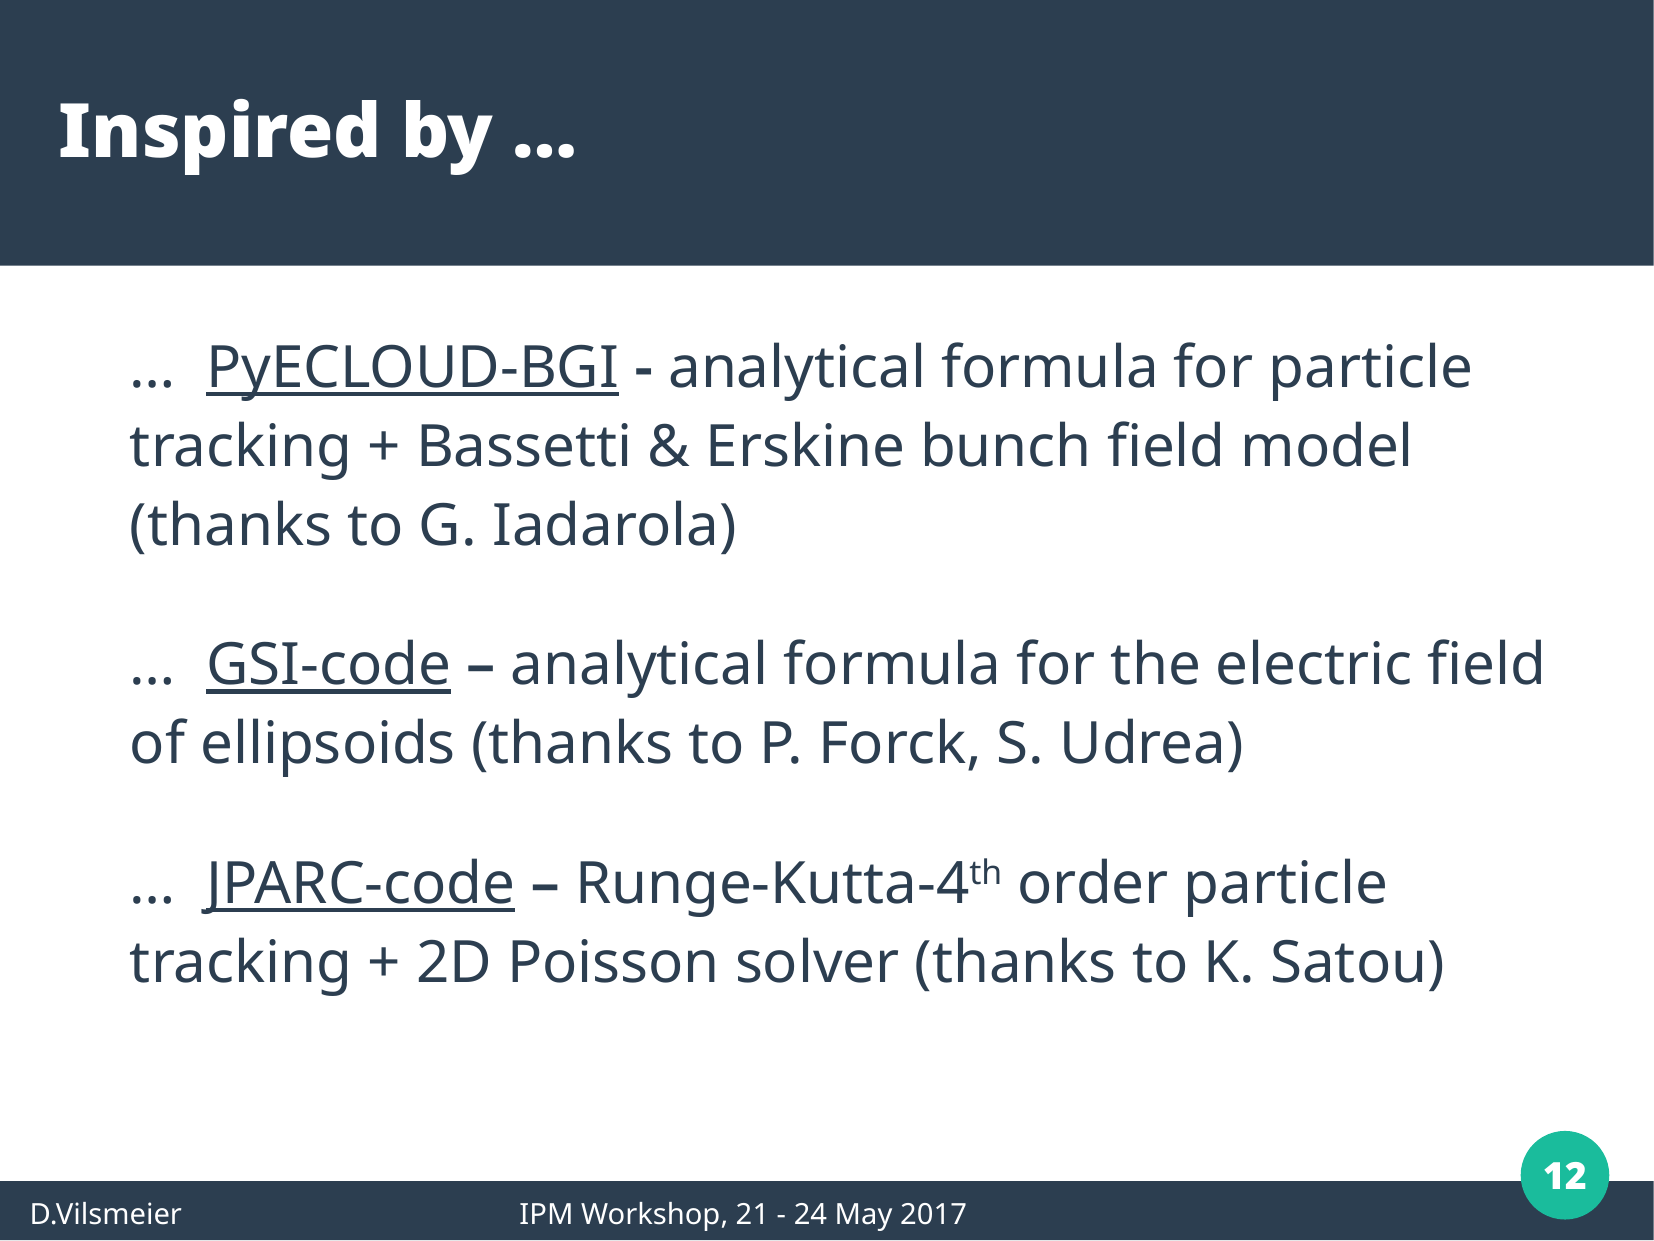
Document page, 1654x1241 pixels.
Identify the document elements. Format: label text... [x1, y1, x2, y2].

list … PyECLOUD-BGI - analytical formula for particle tracking + Bassetti & Erskine bunch field model (thanks to G. Iadarola) … GSI-code – analytical formula for the electric field of ellipsoids (thanks to P. Forck, S. Udrea) … JPARC-code – Runge-Kutta-4th order particle tracking + 2D Poisson solver (thanks to K. Satou) [59, 324, 1595, 1152]
title Inspired by … [59, 49, 1595, 207]
